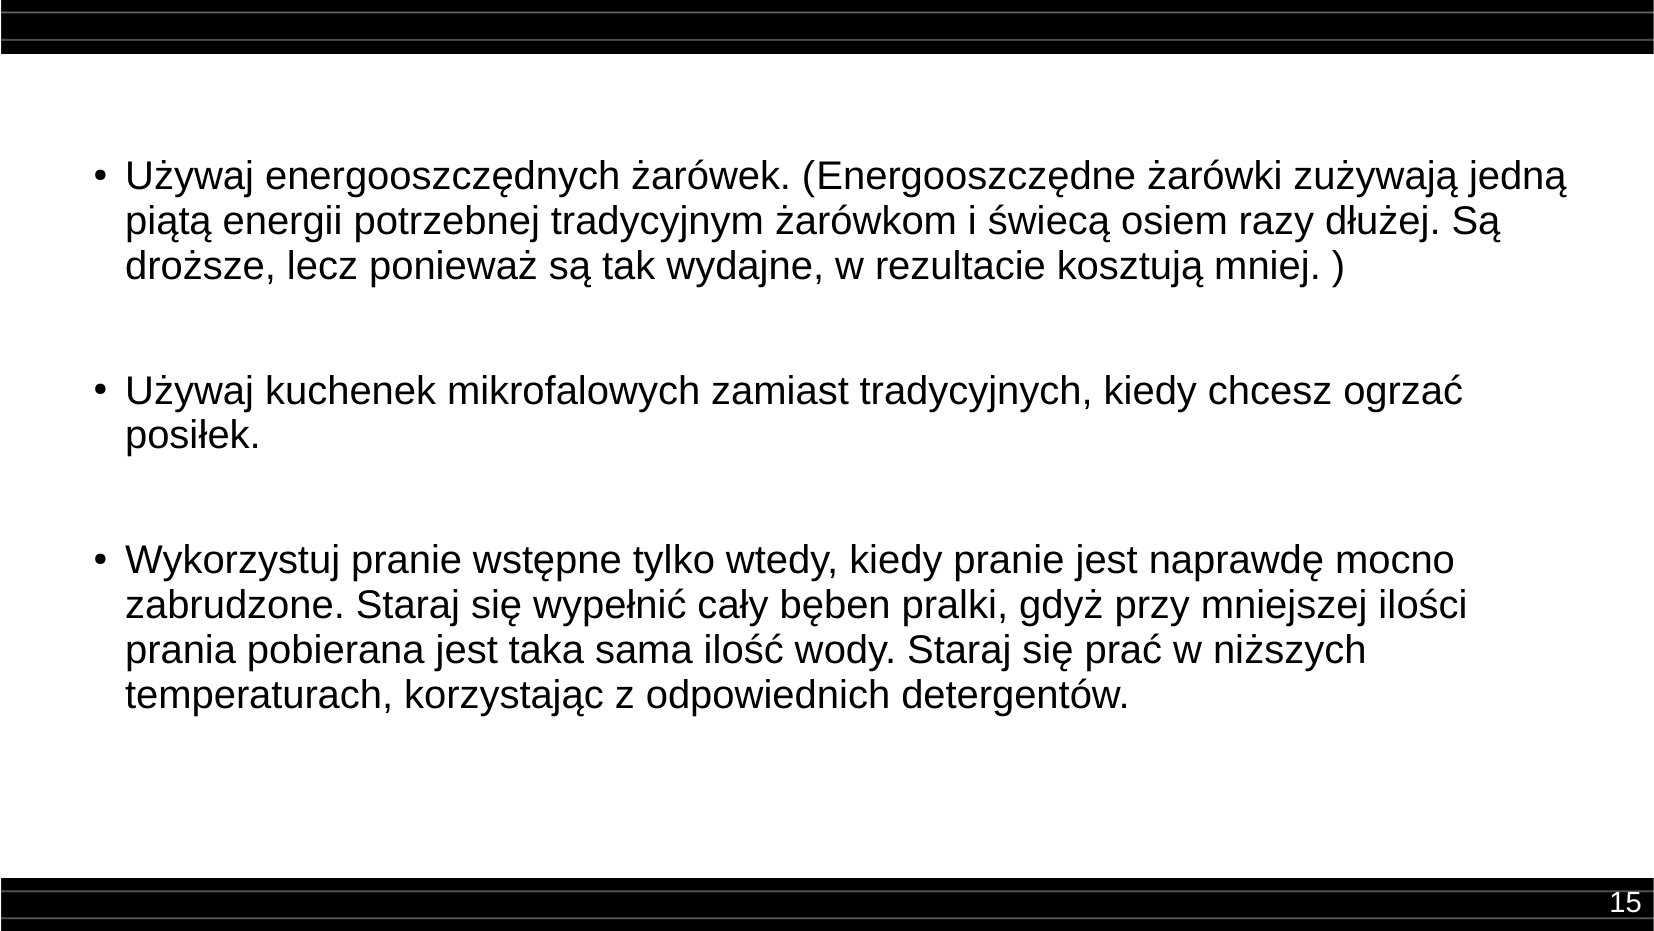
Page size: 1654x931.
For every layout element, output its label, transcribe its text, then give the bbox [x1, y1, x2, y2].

picture [1, 0, 1654, 54]
picture [1, 878, 1654, 931]
list Używaj energooszczędnych żarówek. (Energooszczędne żarówki zużywają jedną piątą energii potrzebnej tradycyjnym żarówkom i świecą osiem razy dłużej. Są droższe, lecz ponieważ są tak wydajne, w rezultacie kosztują mniej. ) Używaj kuchenek mikrofalowych zamiast tradycyjnych, kiedy chcesz ogrzać posiłek. Wykorzystuj pranie wstępne tylko wtedy, kiedy pranie jest naprawdę mocno zabrudzone. Staraj się wypełnić cały bęben pralki, gdyż przy mniejszej ilości prania pobierana jest taka sama ilość wody. Staraj się prać w niższych temperaturach, korzystając z odpowiednich detergentów. [82, 153, 1571, 758]
